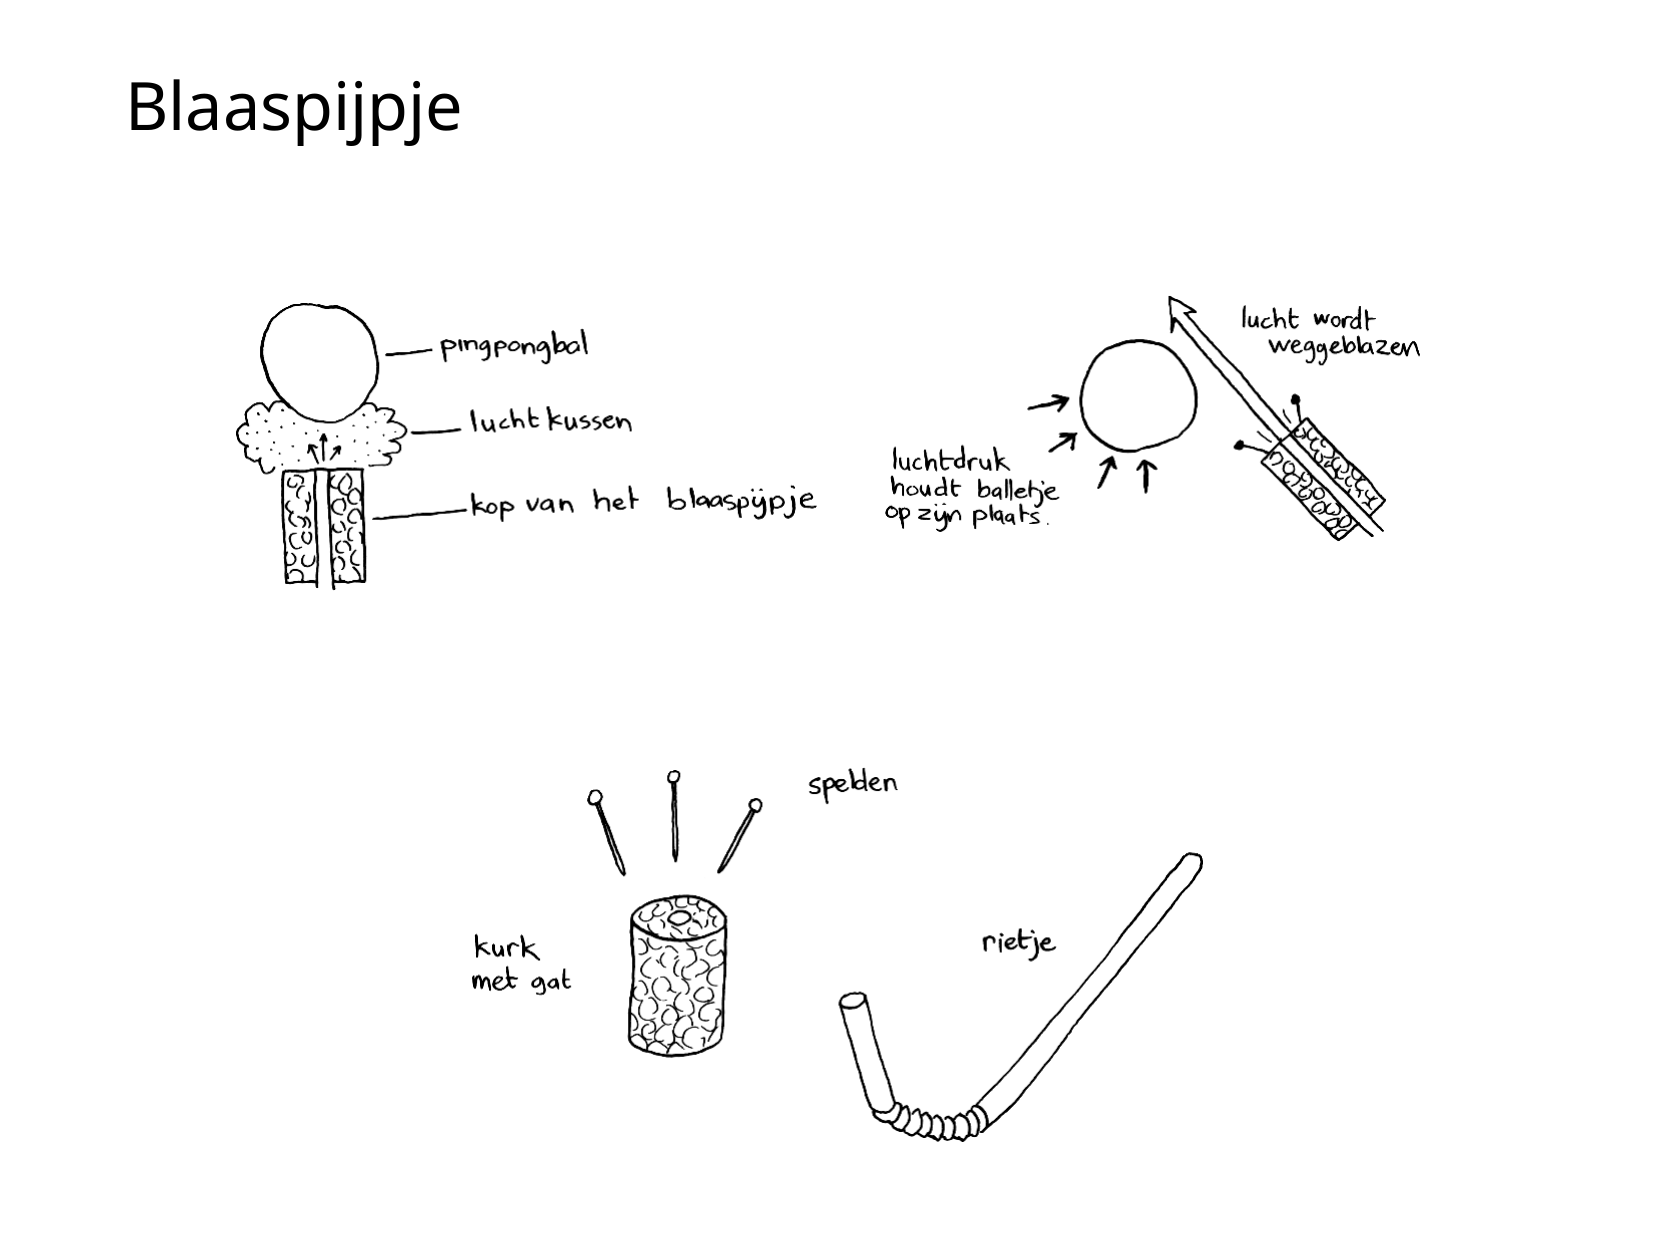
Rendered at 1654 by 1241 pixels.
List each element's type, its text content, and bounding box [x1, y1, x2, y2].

picture [236, 303, 817, 591]
picture [885, 295, 1420, 542]
text_box Blaaspijpje [124, 59, 473, 153]
picture [472, 767, 1203, 1142]
